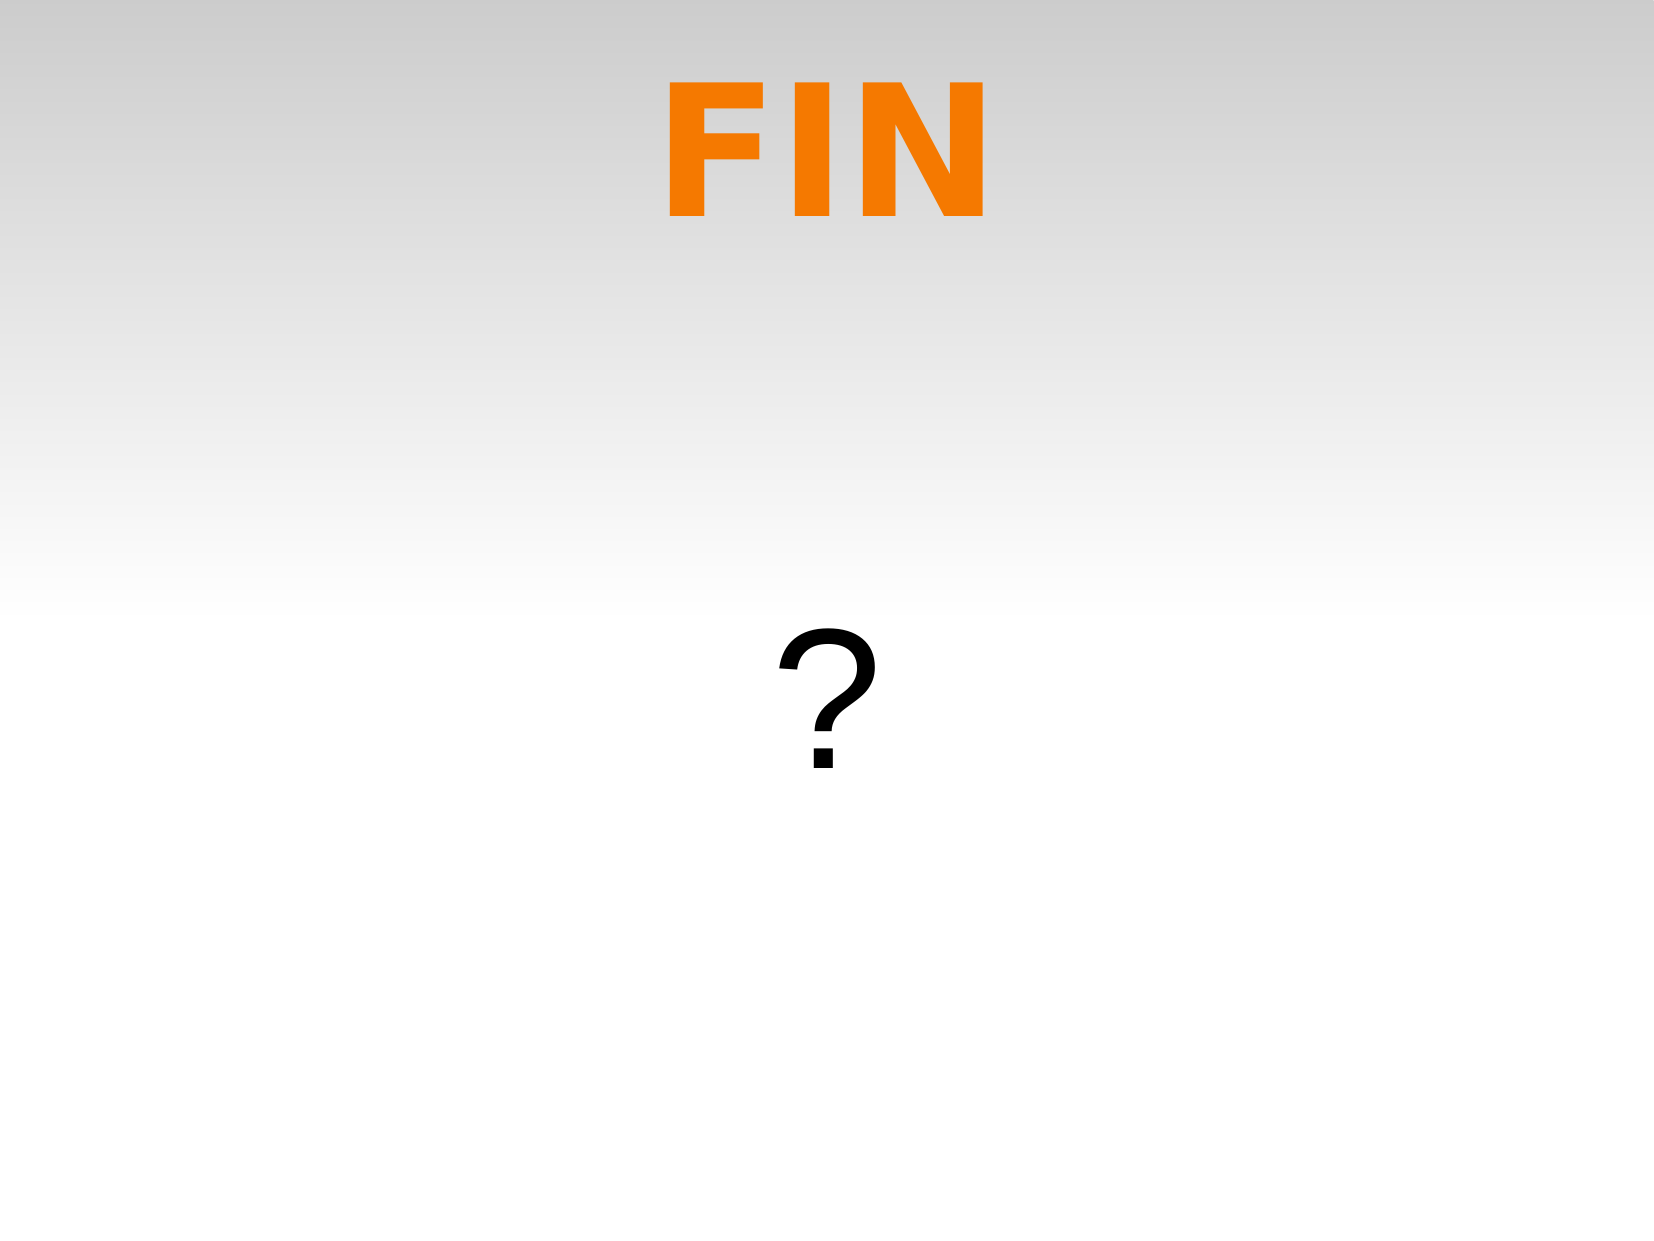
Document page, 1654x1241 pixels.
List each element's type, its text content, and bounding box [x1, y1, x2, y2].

title FIN [82, 46, 1571, 260]
subtitle ? [82, 297, 1571, 1102]
